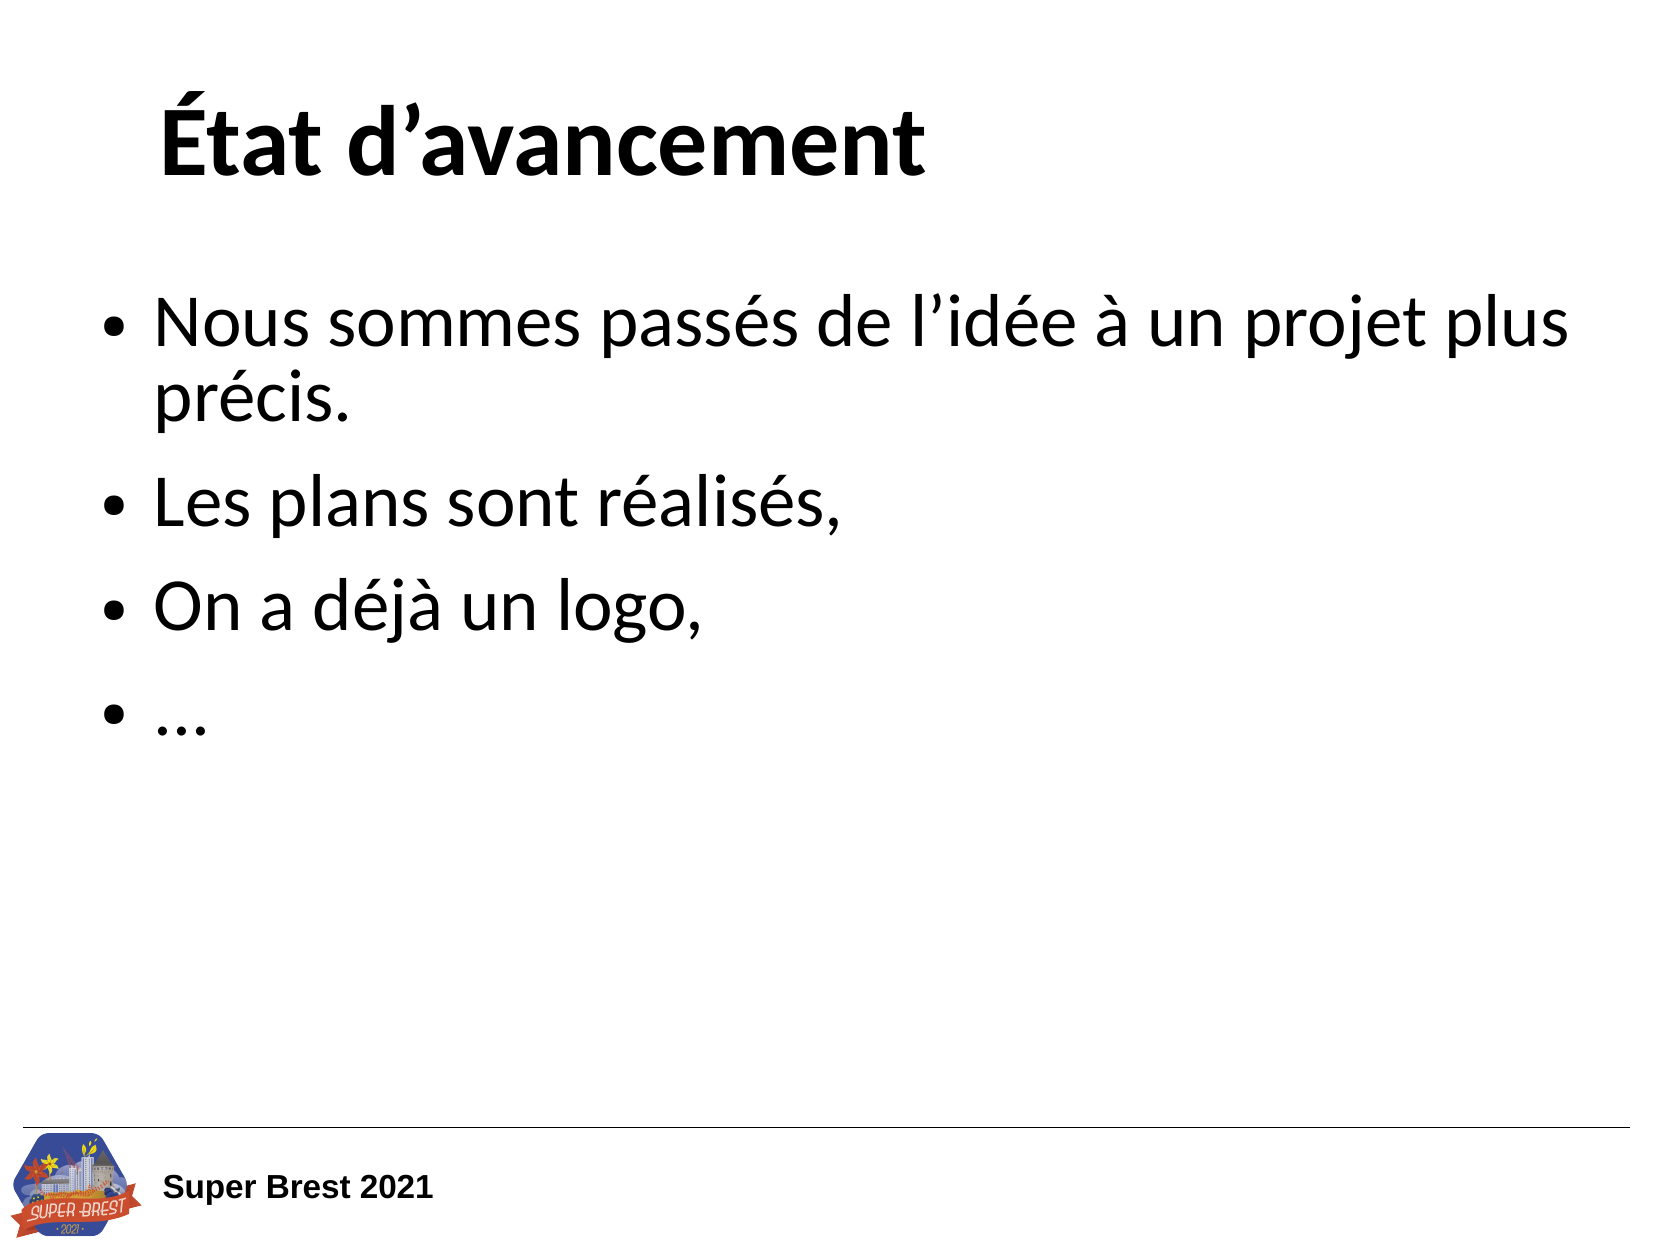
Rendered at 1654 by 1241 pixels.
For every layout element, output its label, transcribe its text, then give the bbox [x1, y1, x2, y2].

list Nous sommes passés de l’idée à un projet plus précis. Les plans sont réalisés, On a déjà un logo, ... [82, 290, 1571, 1109]
text_box Super Brest 2021 [147, 1160, 1070, 1214]
title État d’avancement [11, 47, 1347, 255]
picture [10, 1133, 142, 1238]
